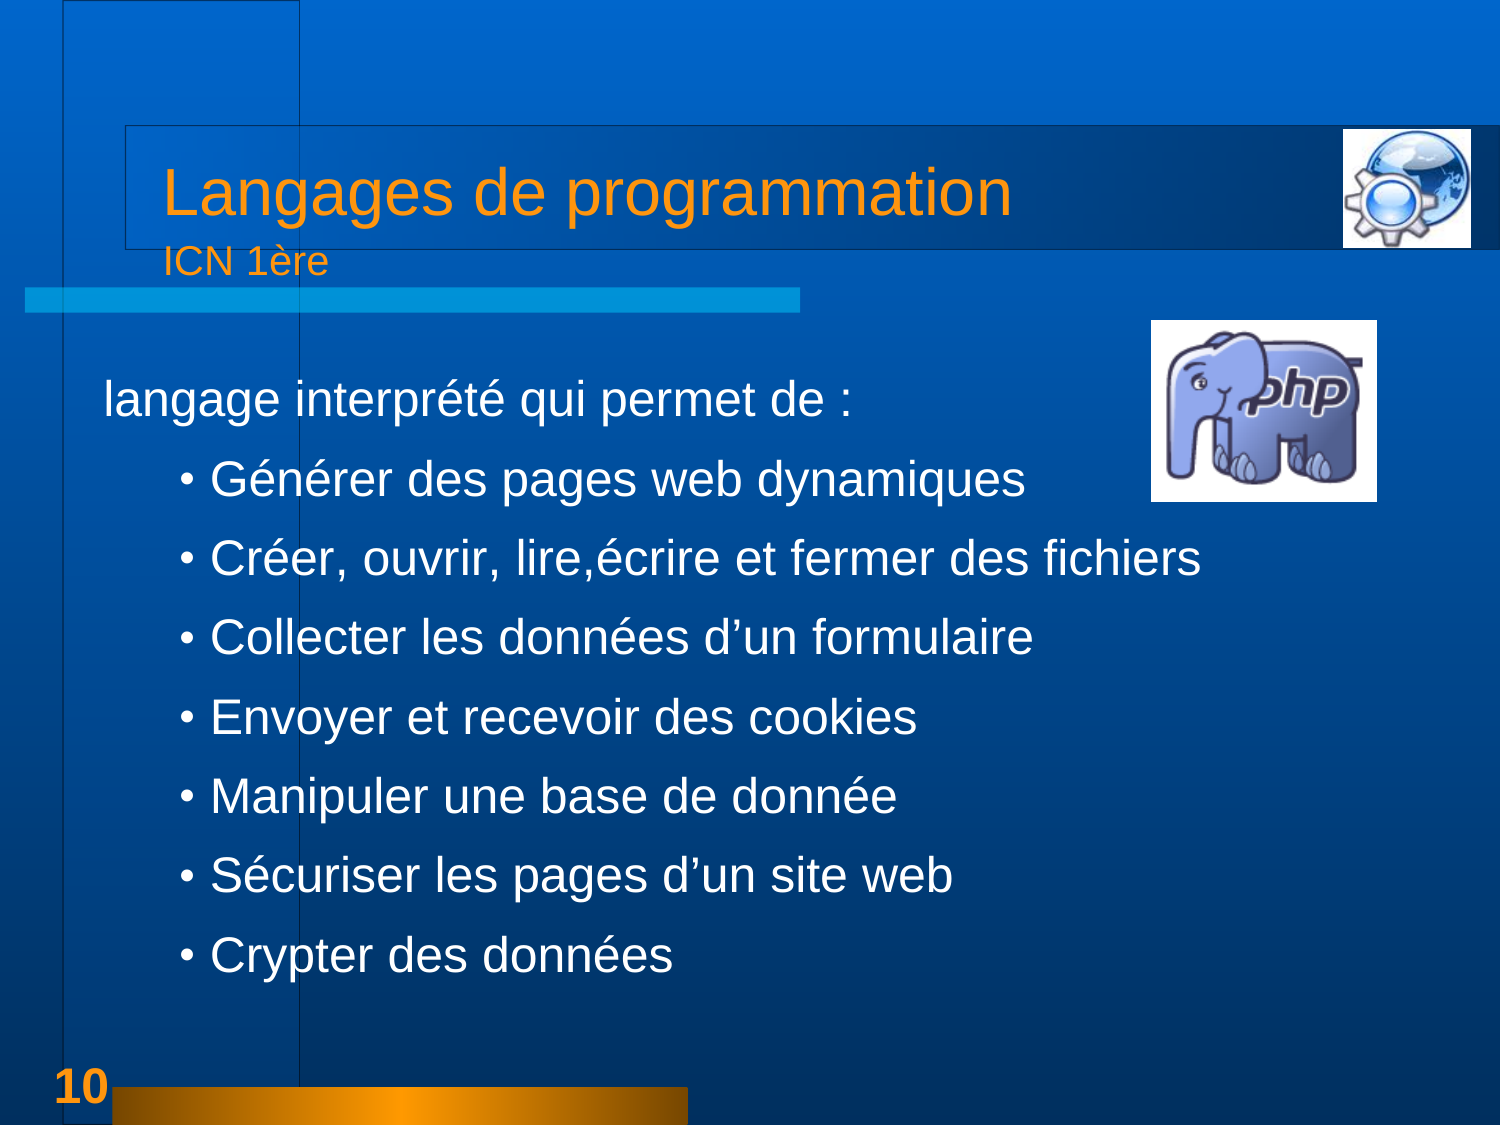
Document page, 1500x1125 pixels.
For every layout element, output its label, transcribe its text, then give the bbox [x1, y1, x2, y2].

text_box langage interprété qui permet de : Générer des pages web dynamiques Créer, ouvrir, lire,écrire et fermer des fichiers Collecter les données d’un formulaire Envoyer et recevoir des cookies Manipuler une base de donnée Sécuriser les pages d’un site web Crypter des données [88, 364, 1359, 991]
picture [1343, 129, 1471, 248]
picture [1151, 320, 1377, 502]
